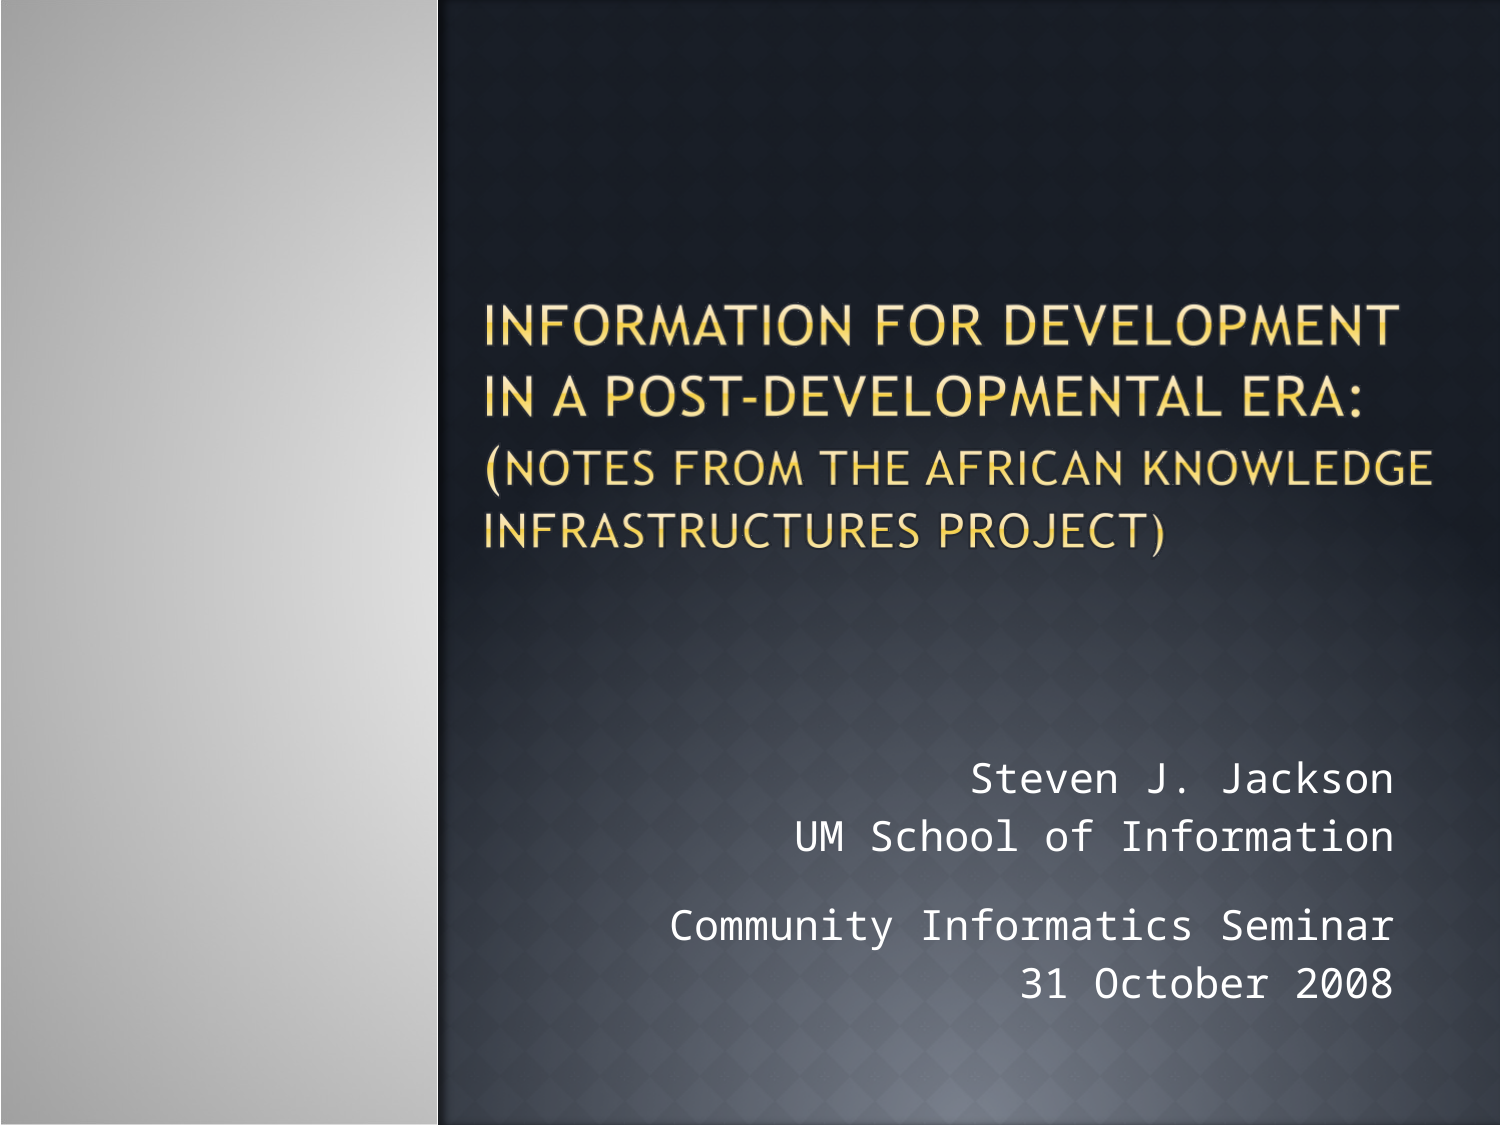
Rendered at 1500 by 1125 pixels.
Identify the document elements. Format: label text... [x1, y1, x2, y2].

picture [438, 0, 1500, 1125]
text_box [473, 86, 1464, 560]
picture [0, 0, 437, 1125]
text_box Steven J. Jackson UM School of Information Community Informatics Seminar 31 October 2008 [562, 687, 1402, 1051]
